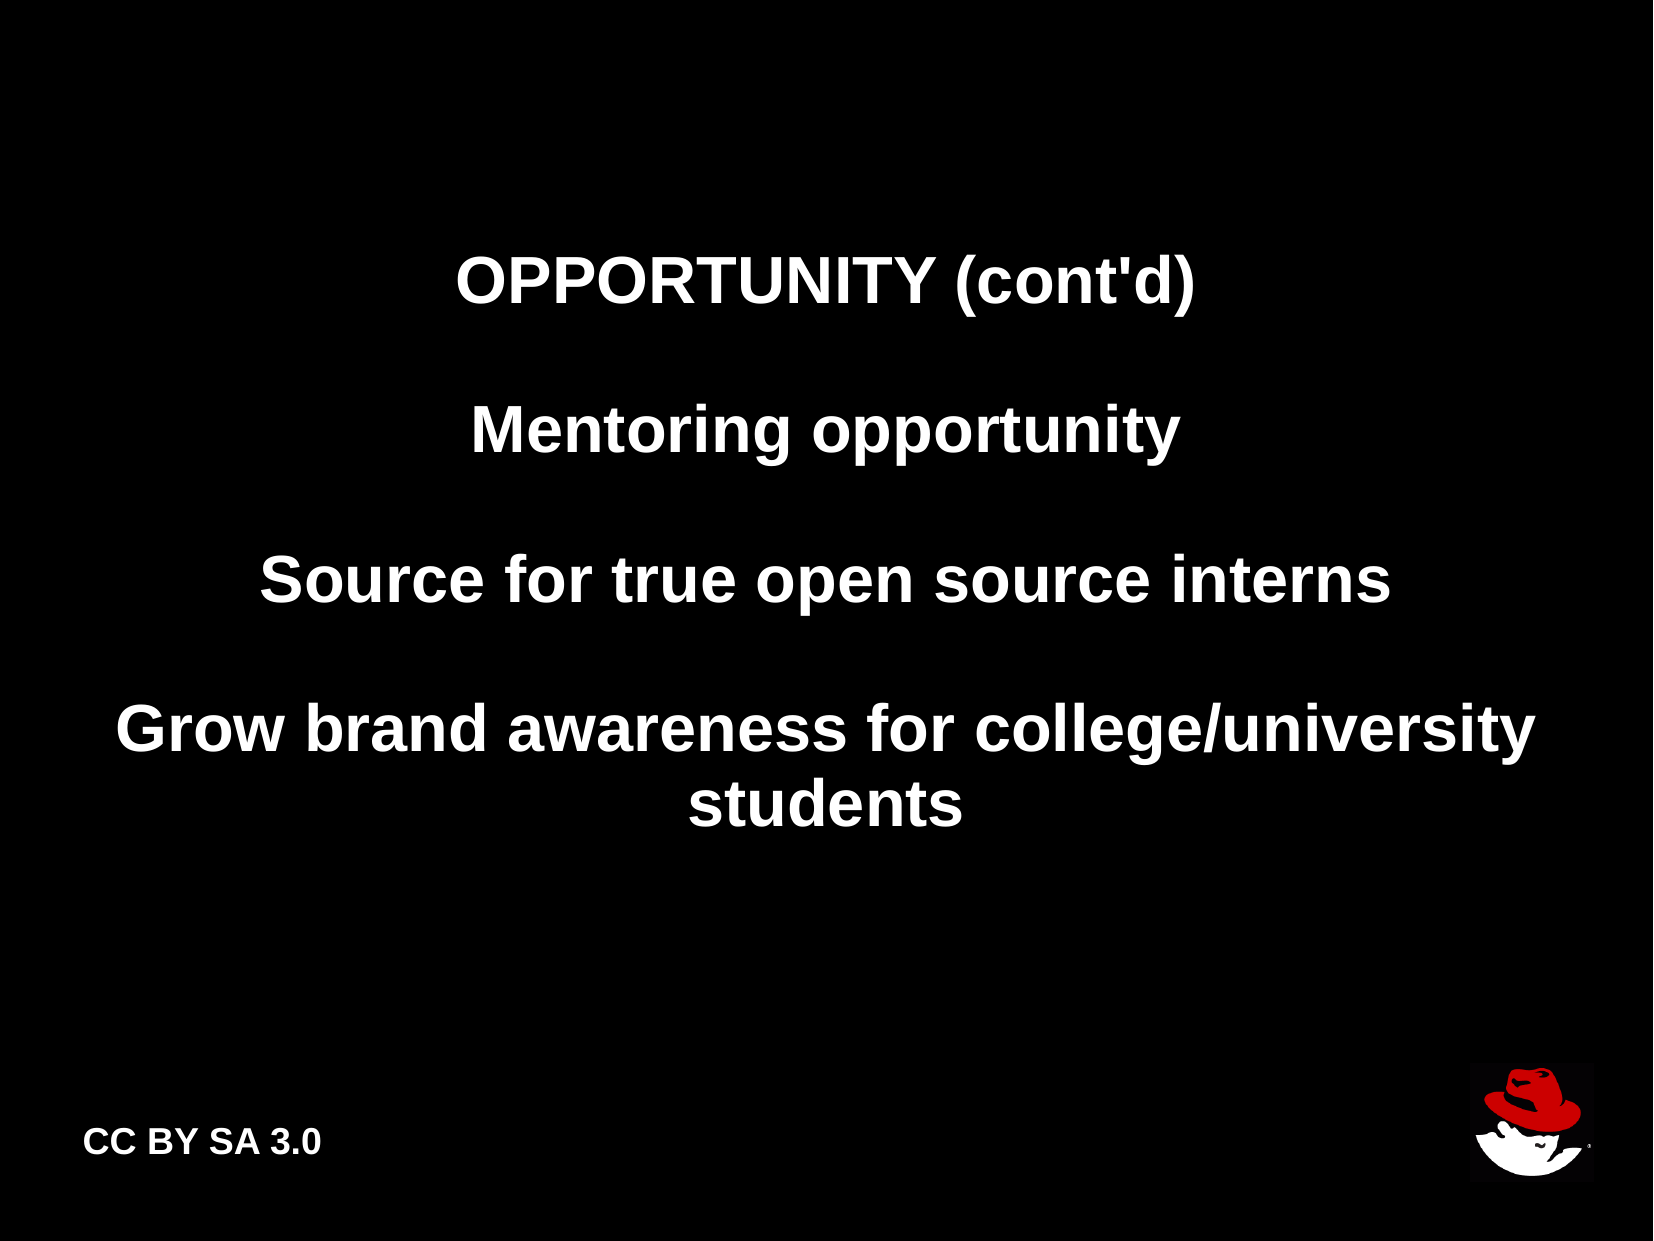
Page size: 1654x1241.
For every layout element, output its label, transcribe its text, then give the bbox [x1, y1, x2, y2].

text_box CC BY SA 3.0 [82, 1109, 1571, 1174]
picture [1470, 1063, 1594, 1182]
subtitle OPPORTUNITY (cont'd) Mentoring opportunity Source for true open source interns Grow brand awareness for college/university students [82, 49, 1571, 1109]
